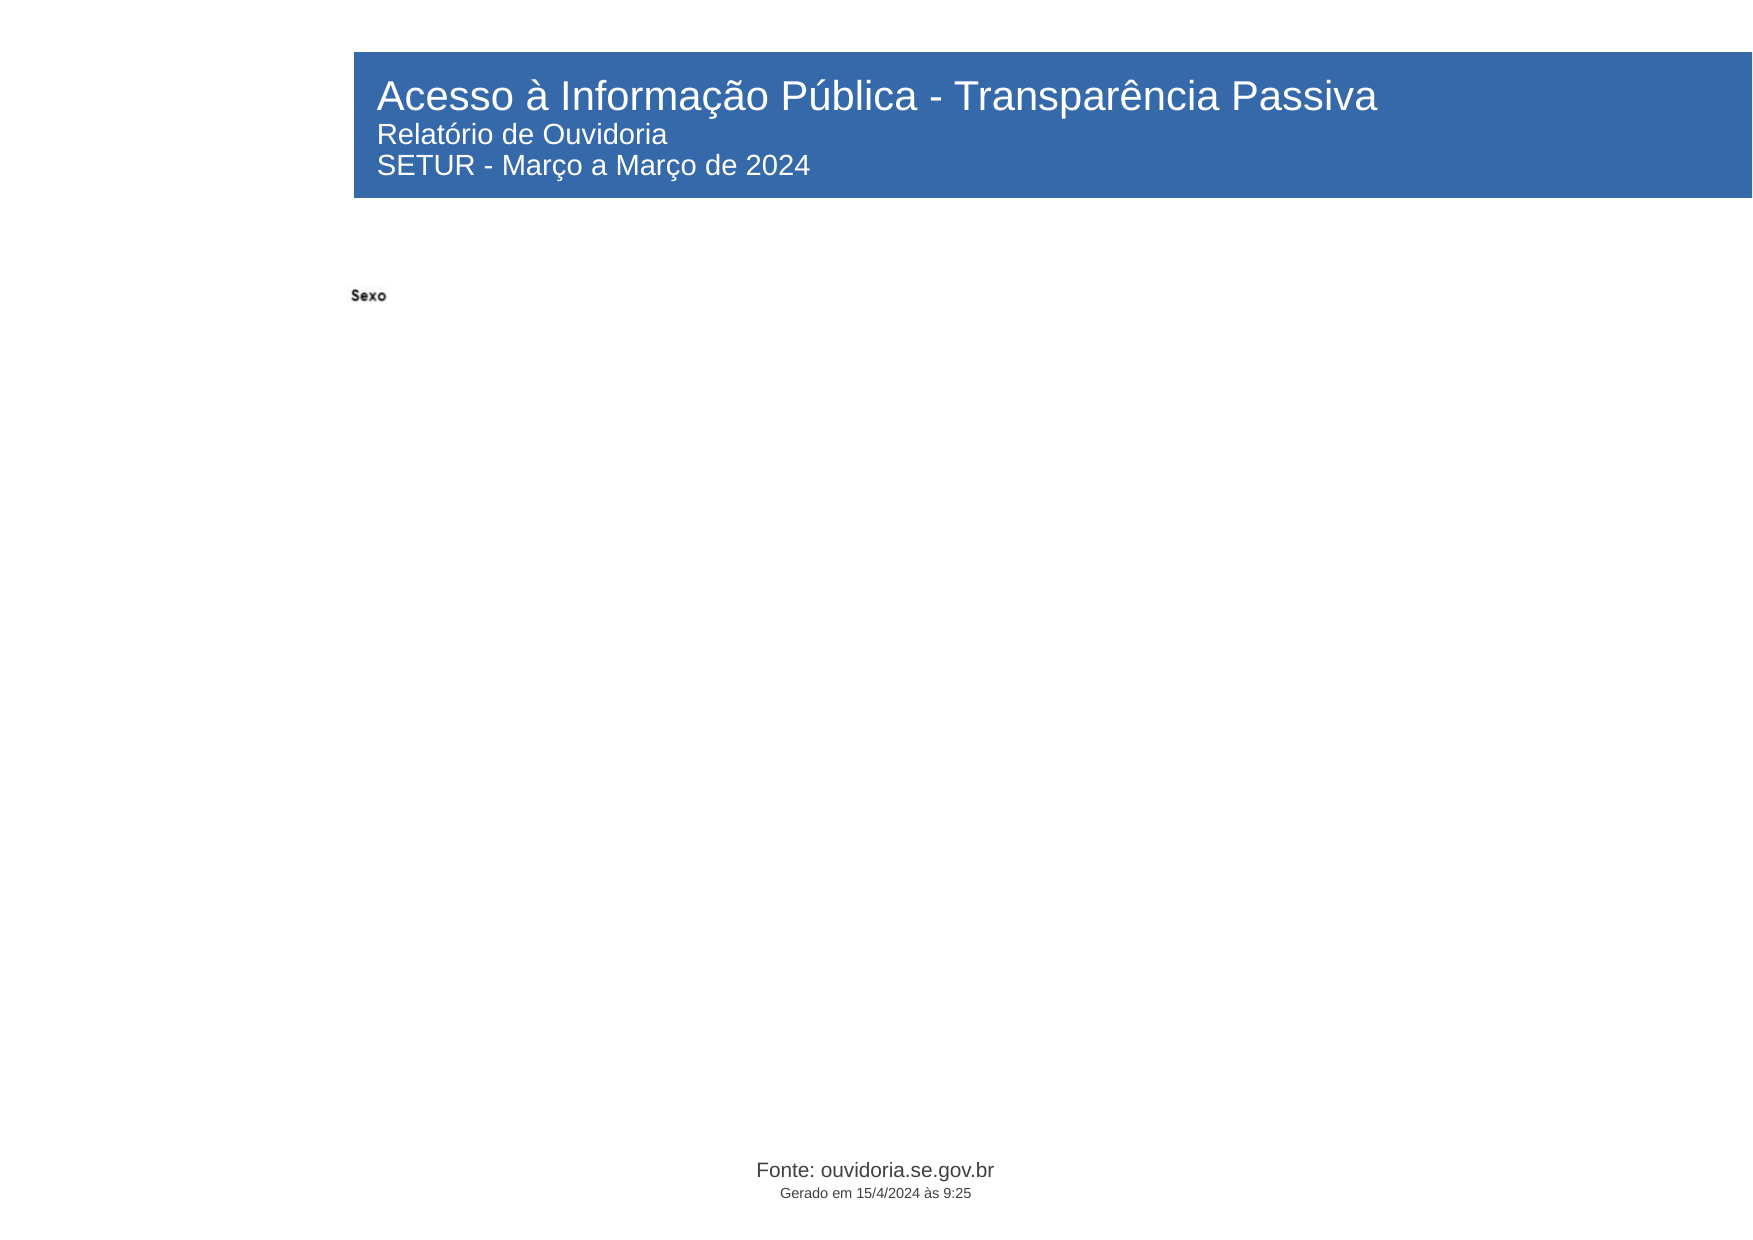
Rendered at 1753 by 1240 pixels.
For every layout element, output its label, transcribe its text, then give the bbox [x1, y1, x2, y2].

text_box Acesso à Informação Pública - Transparência Passiva Relatório de Ouvidoria SETUR - Março a Março de 2024 [376, 72, 1403, 186]
text_box [354, 52, 1752, 198]
text_box [155, 211, 1599, 1028]
text_box Fonte: ouvidoria.se.gov.br [756, 1158, 1023, 1188]
text_box Gerado em 15/4/2024 às 9:25 [780, 1184, 999, 1208]
